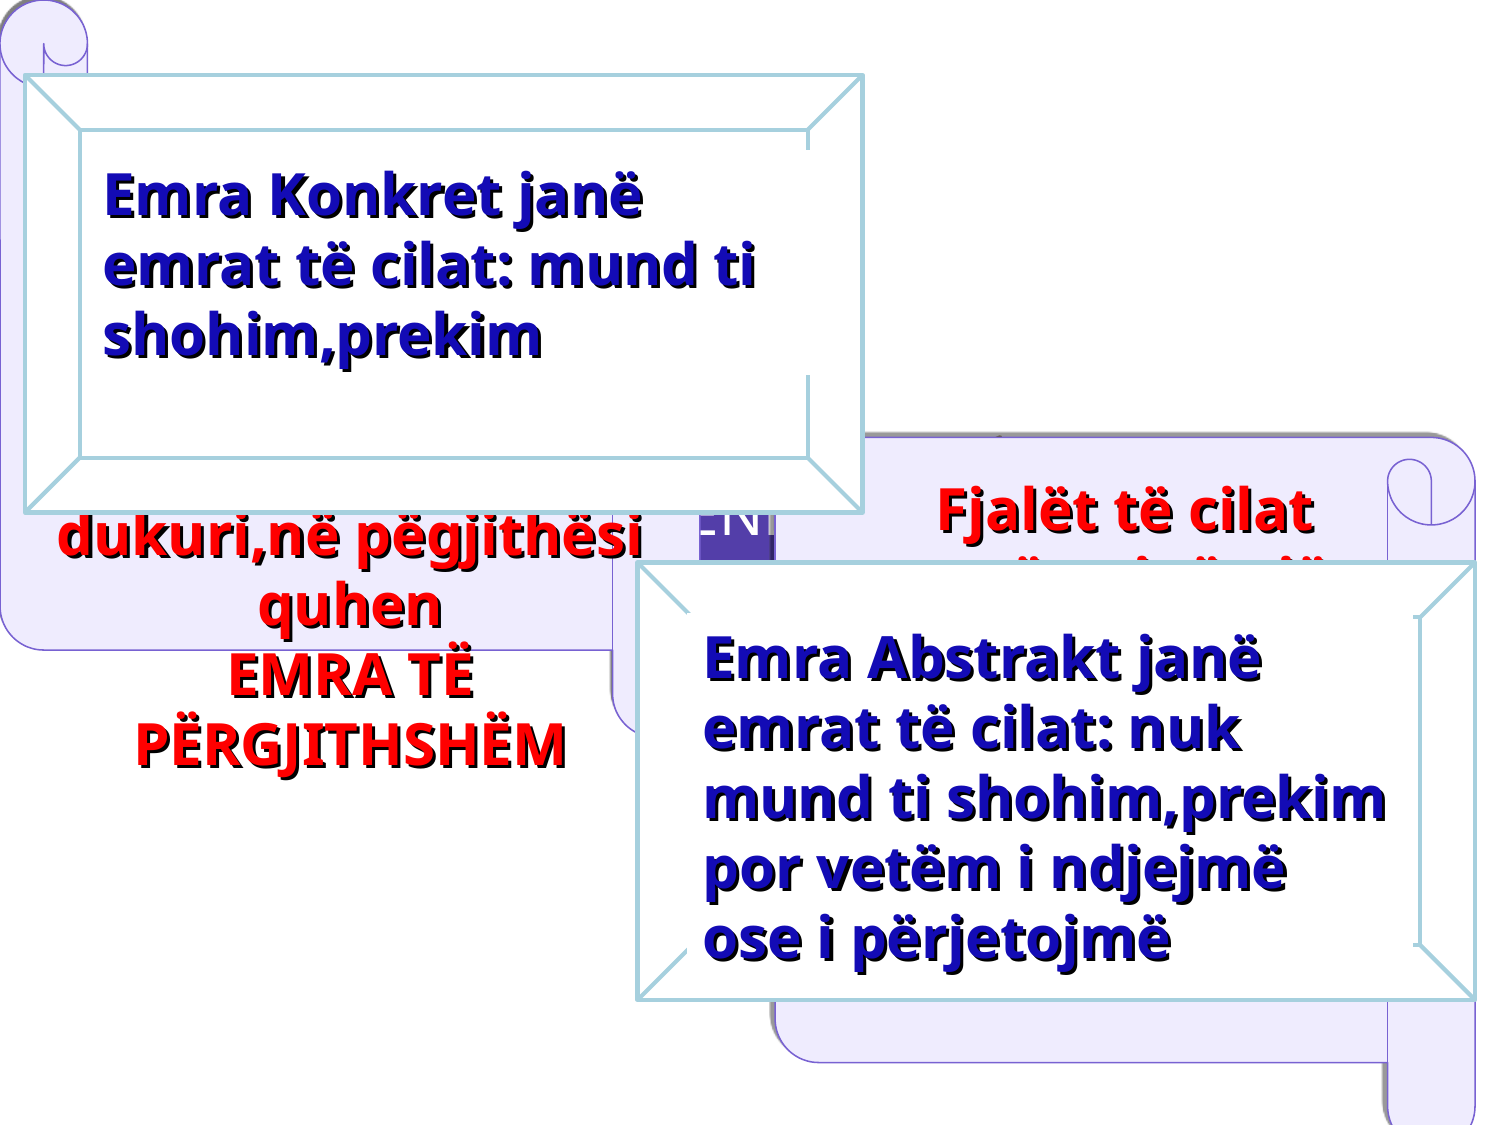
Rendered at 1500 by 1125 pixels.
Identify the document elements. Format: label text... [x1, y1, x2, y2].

text_box MBAJ MEND [700, 513, 775, 562]
text_box [0, 0, 1476, 1125]
text_box Emra Abstrakt janë emrat të cilat: nuk mund ti shohim,prekim por vetëm i ndjejmë ose i përjetojmë [687, 613, 1413, 978]
text_box Fjalët të cilat emërtojnë një send,njeri,kafshë, bimë,insekt, objekt, dukuri, të veçuar quhen EMRA TË PËRVEÇËM [800, 425, 1450, 562]
text_box Emra Konkret janë emrat të cilat: mund ti shohim,prekim [87, 150, 813, 375]
text_box Fjalët të cilat emërtojnë sende,njerëz,kafshë, bimë,insekte, objekte, dukuri,në pëgjithësi quhen EMRA TË PËRGJITHSHËM [13, 100, 688, 785]
